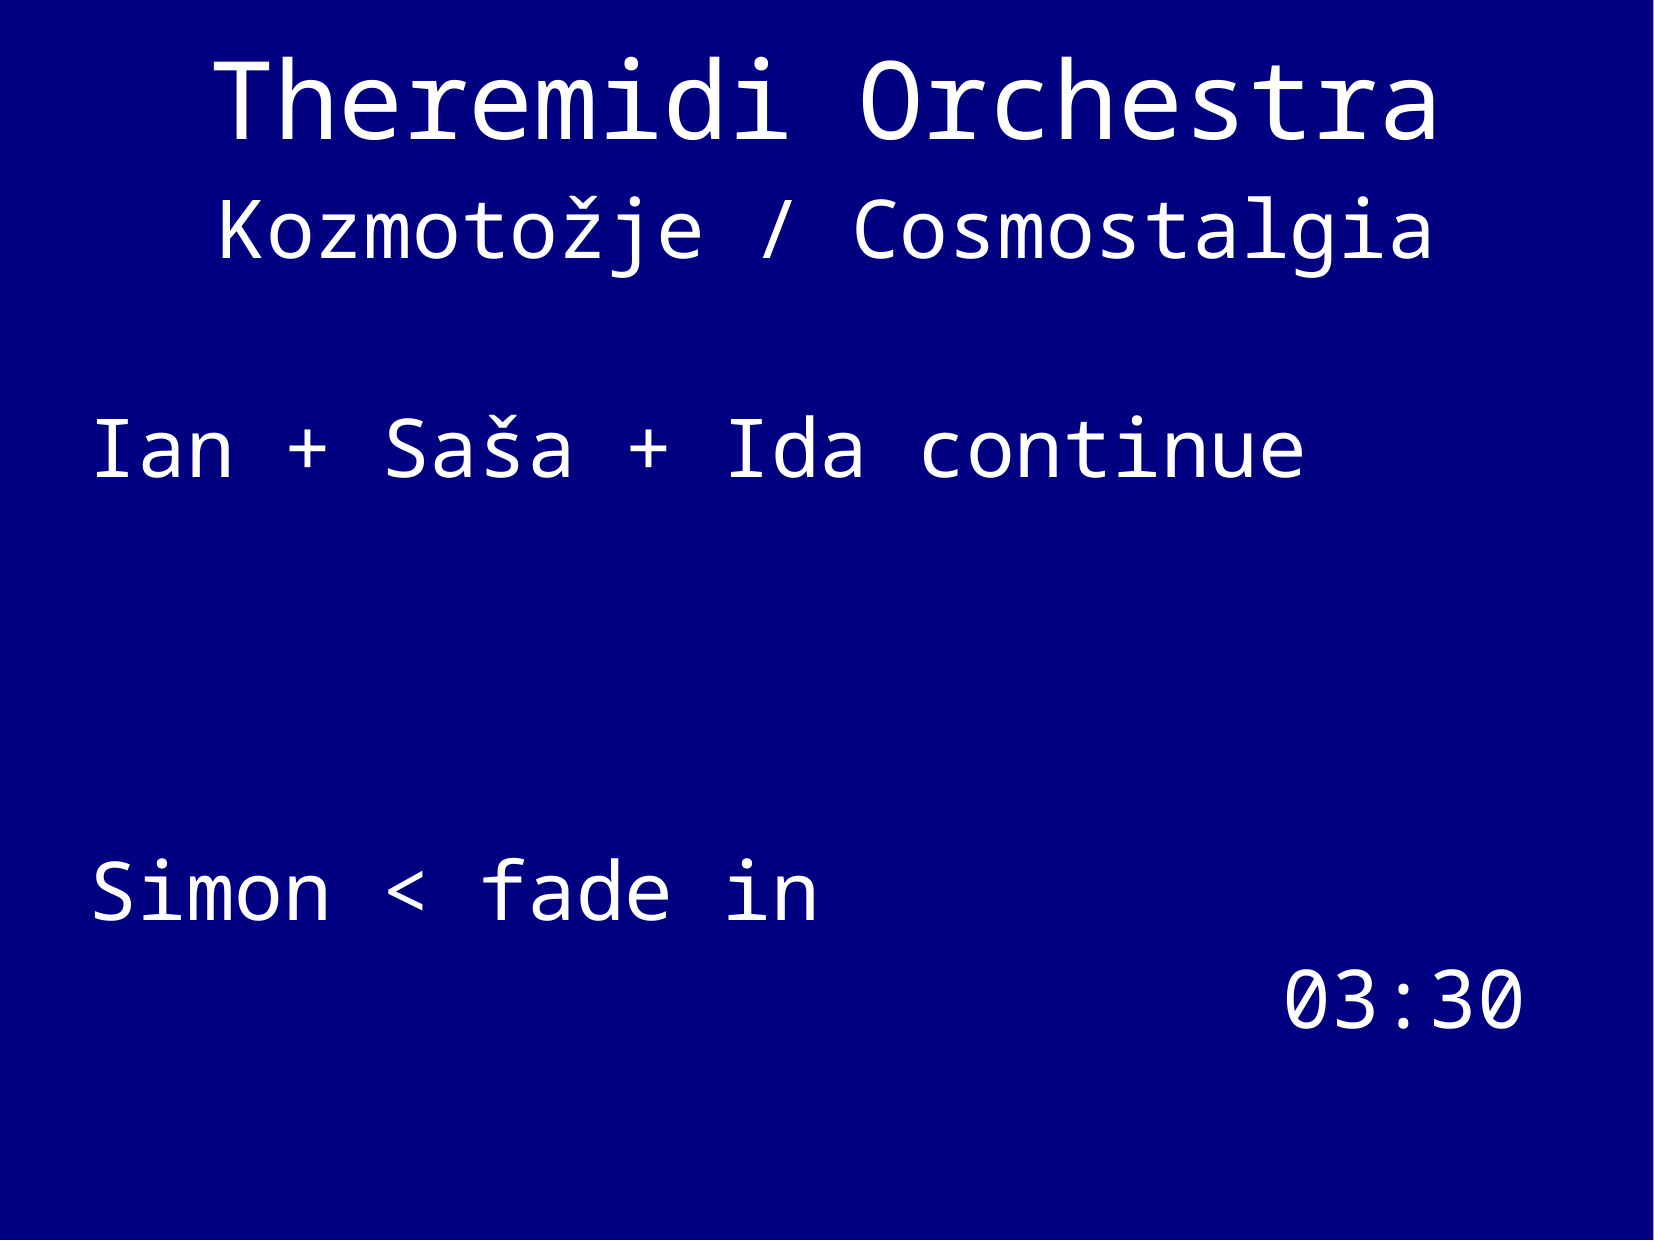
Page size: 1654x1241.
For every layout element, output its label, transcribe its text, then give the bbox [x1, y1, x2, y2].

text_box 03:30 [1282, 900, 1620, 1096]
title Theremidi Orchestra Kozmotožje / Cosmostalgia [82, 49, 1571, 257]
subtitle Ian + Saša + Ida continue Simon < fade in [88, 272, 1566, 1063]
